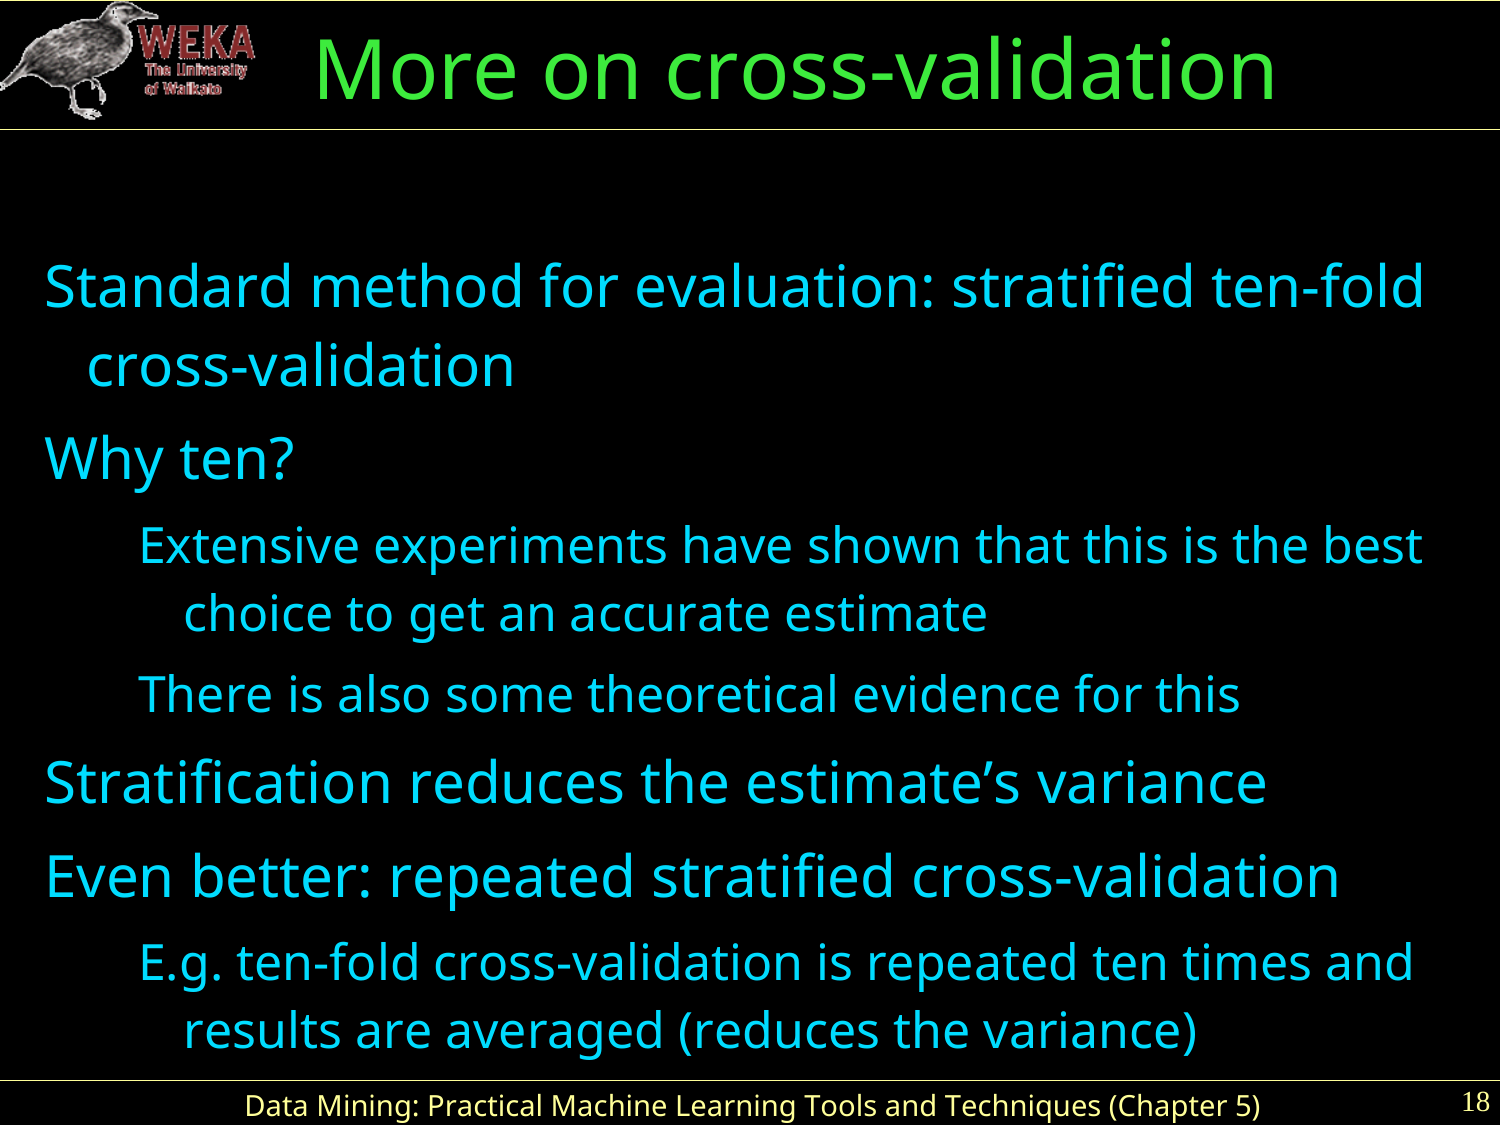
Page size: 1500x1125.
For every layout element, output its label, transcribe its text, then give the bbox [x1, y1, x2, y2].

title More on cross-validation [297, 0, 1500, 148]
text_box Standard method for evaluation: stratified ten-fold cross-validation Why ten? Extensive experiments have shown that this is the best choice to get an accurate estimate There is also some theoretical evidence for this Stratification reduces the estimate’s variance Even better: repeated stratified cross-validation E.g. ten-fold cross-validation is repeated ten times and results are averaged (reduces the variance) [29, 237, 1477, 953]
picture [0, 1, 266, 129]
